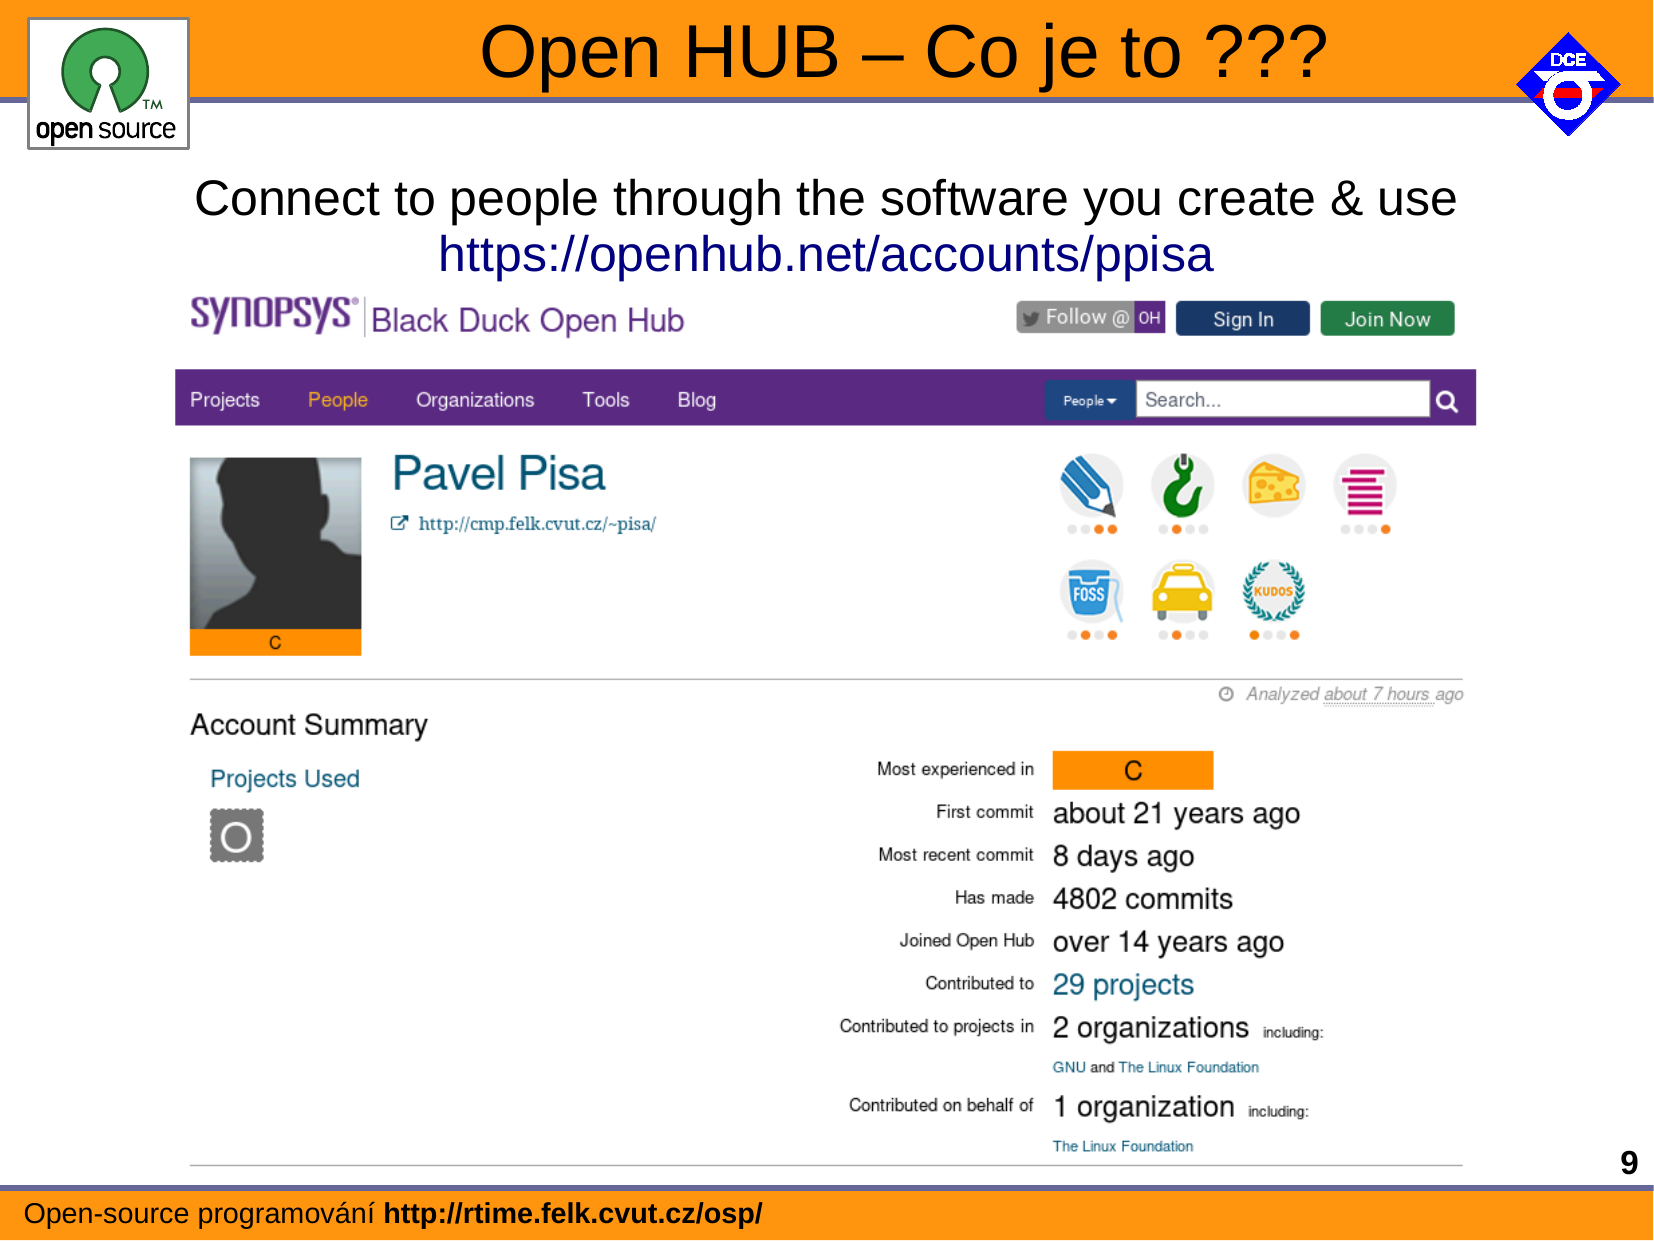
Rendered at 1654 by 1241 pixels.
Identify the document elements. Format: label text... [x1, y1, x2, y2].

picture [170, 295, 1483, 1169]
text_box Connect to people through the software you create & use https://openhub.net/accounts/ppisa [143, 170, 1510, 295]
title Open HUB – Co je to ??? [178, 5, 1631, 97]
